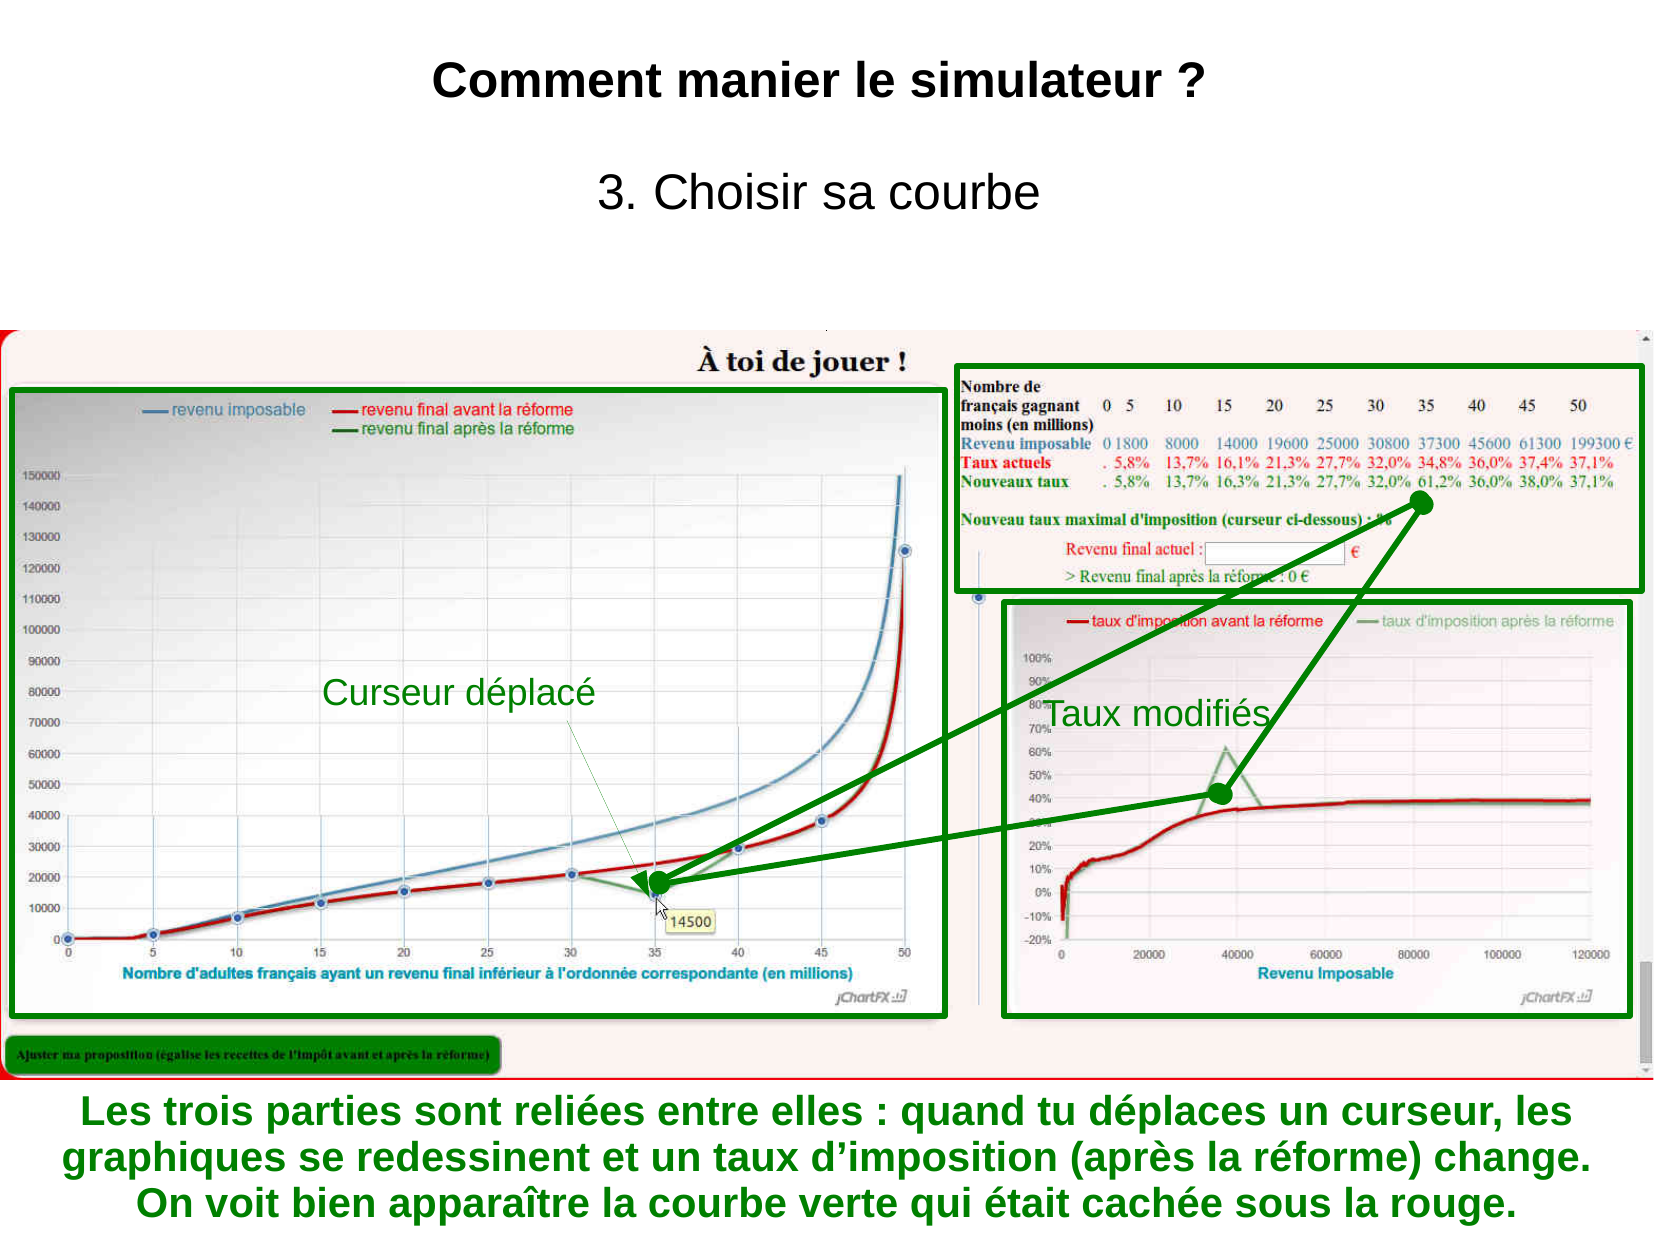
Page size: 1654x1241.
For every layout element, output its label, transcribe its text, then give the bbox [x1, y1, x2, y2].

text_box Les trois parties sont reliées entre elles : quand tu déplaces un curseur, les graphiques se redessinent et un taux d’imposition (après la réforme) change. On voit bien apparaître la courbe verte qui était cachée sous la rouge. [0, 1079, 1654, 1236]
text_box Taux modifiés [1027, 685, 1394, 742]
text_box Curseur déplacé [307, 663, 674, 721]
text_box Comment manier le simulateur ? 3. Choisir sa courbe [315, 45, 1324, 229]
picture [0, 330, 1654, 1079]
